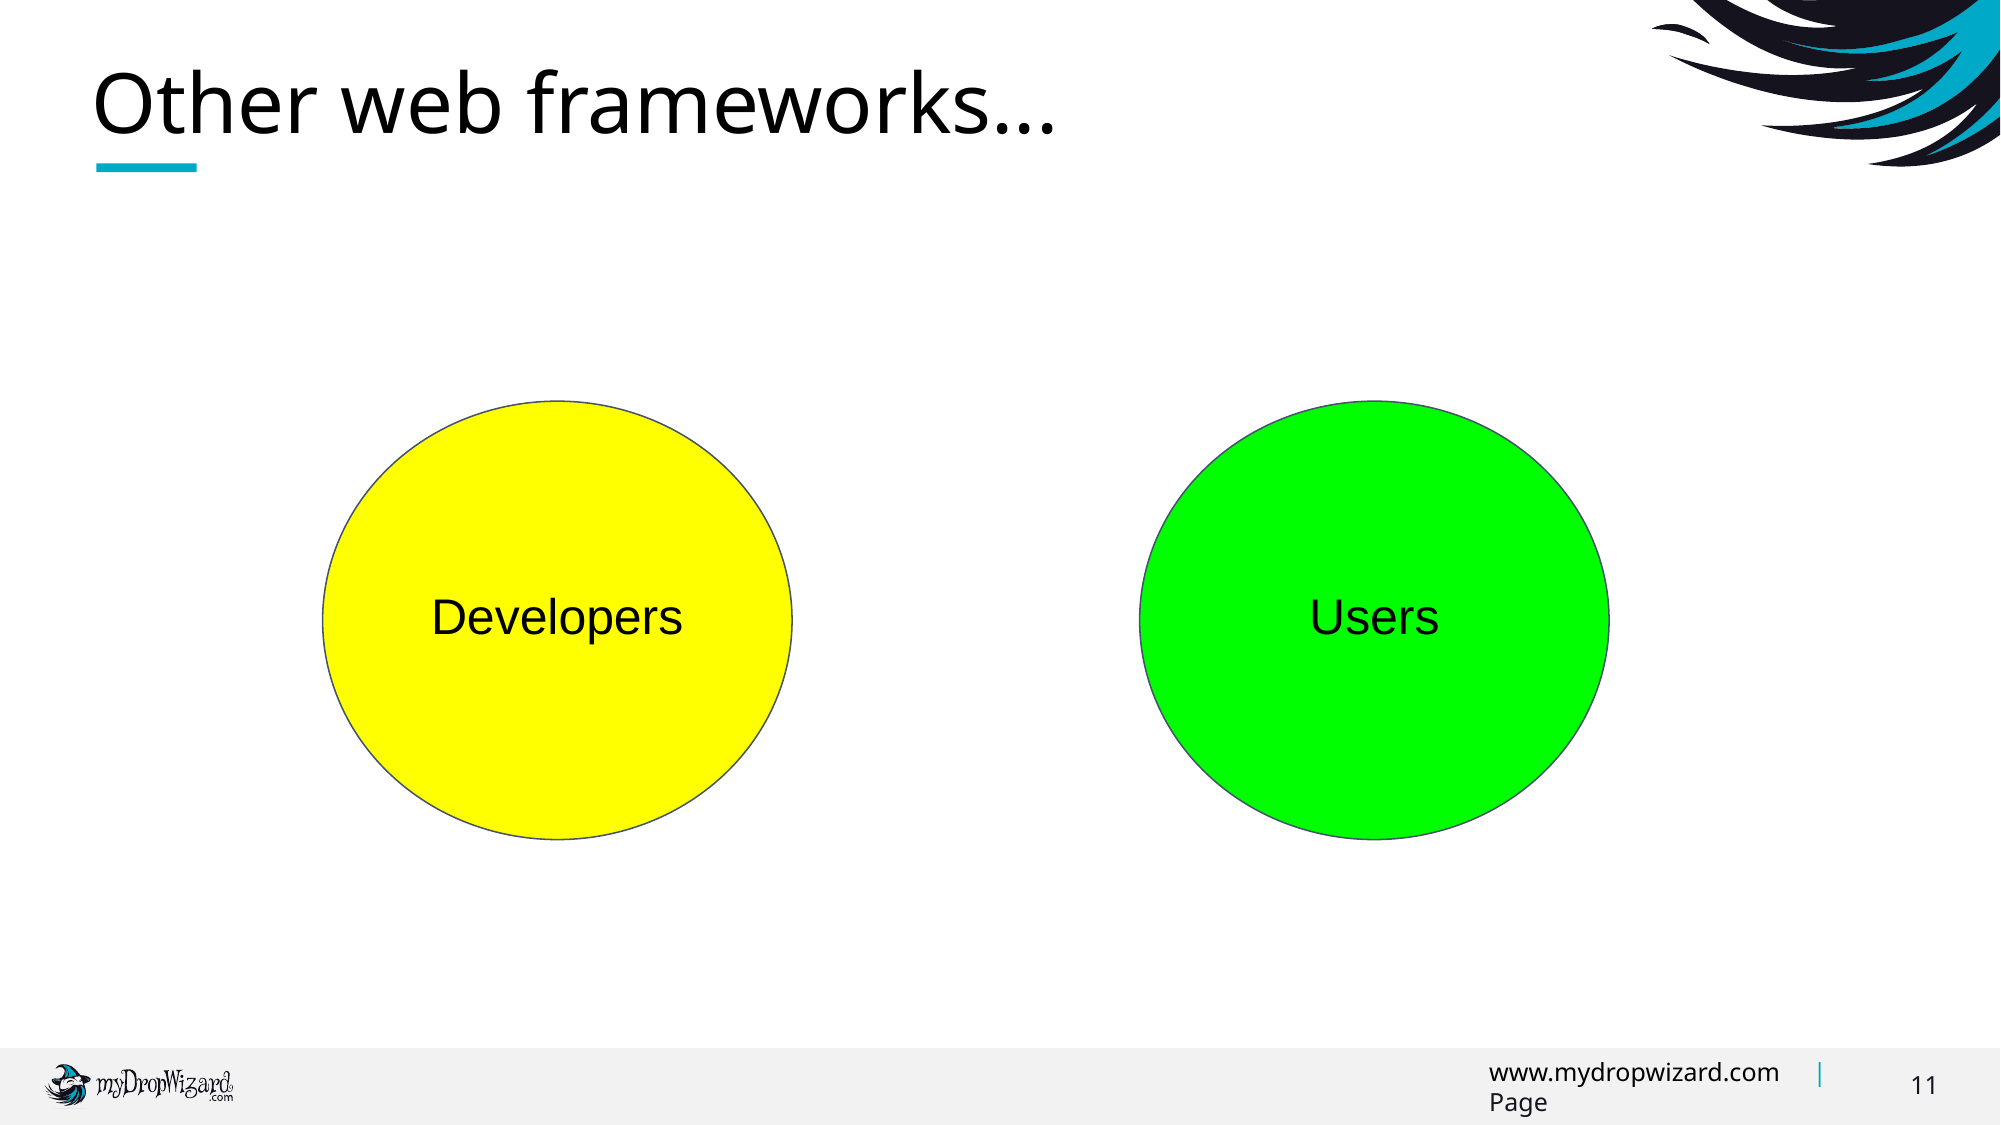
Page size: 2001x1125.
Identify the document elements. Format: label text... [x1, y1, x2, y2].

text_box [329, 401, 786, 569]
text_box Site builders [734, 569, 1205, 671]
text_box [1145, 671, 1603, 840]
slide_number <number> [1895, 1057, 1969, 1117]
text_box Users [1205, 569, 1610, 671]
text_box [1146, 401, 1603, 569]
text_box Developers [322, 569, 734, 671]
title Other web frameworks... [76, 47, 1863, 166]
text_box [328, 671, 786, 840]
